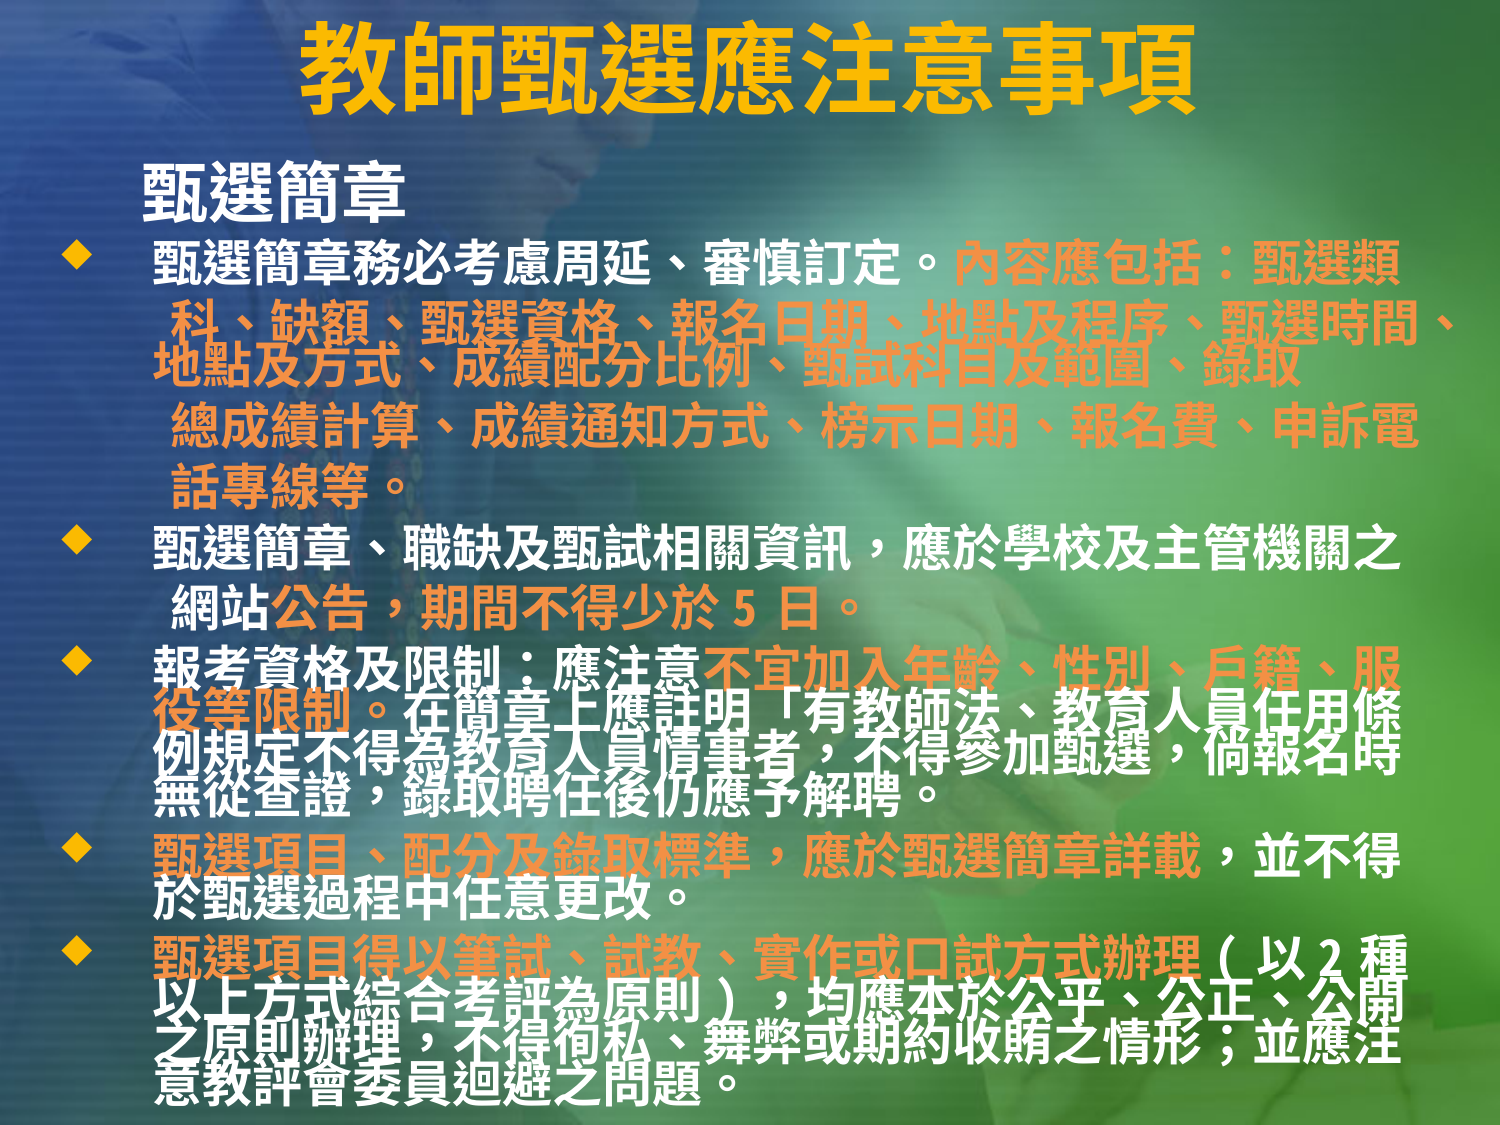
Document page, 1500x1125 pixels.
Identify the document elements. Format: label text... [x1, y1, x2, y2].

title 教師甄選應注意事項 [257, 12, 1240, 136]
list 甄選簡章 甄選簡章務必考慮周延、審慎訂定。內容應包括：甄選類 科、缺額、甄選資格、報名日期、地點及程序、甄選時間、地點及方式、成績配分比例、甄試科目及範圍、錄取 總成績計算、成績通知方式、榜示日期、報名費、申訴電 話專線等。 甄選簡章、職缺及甄試相關資訊，應於學校及主管機關之 網站公告，期間不得少於5日。 報考資格及限制：應注意不宜加入年齡、性別、戶籍、服役等限制。在簡章上應註明「有教師法、教育人員任用條例規定不得為教育人員情事者，不得參加甄選，倘報名時無從查證，錄取聘任後仍應予解聘。 甄選項目、配分及錄取標準，應於甄選簡章詳載，並不得於甄選過程中任意更改。 甄選項目得以筆試、試教、實作或口試方式辦理(以2種以上方式綜合考評為原則)，均應本於公平、公正、公開之原則辦理，不得徇私、舞弊或期約收賄之情形；並應注意教評會委員迴避之問題。 [43, 165, 1464, 1125]
picture [0, 0, 1500, 1125]
